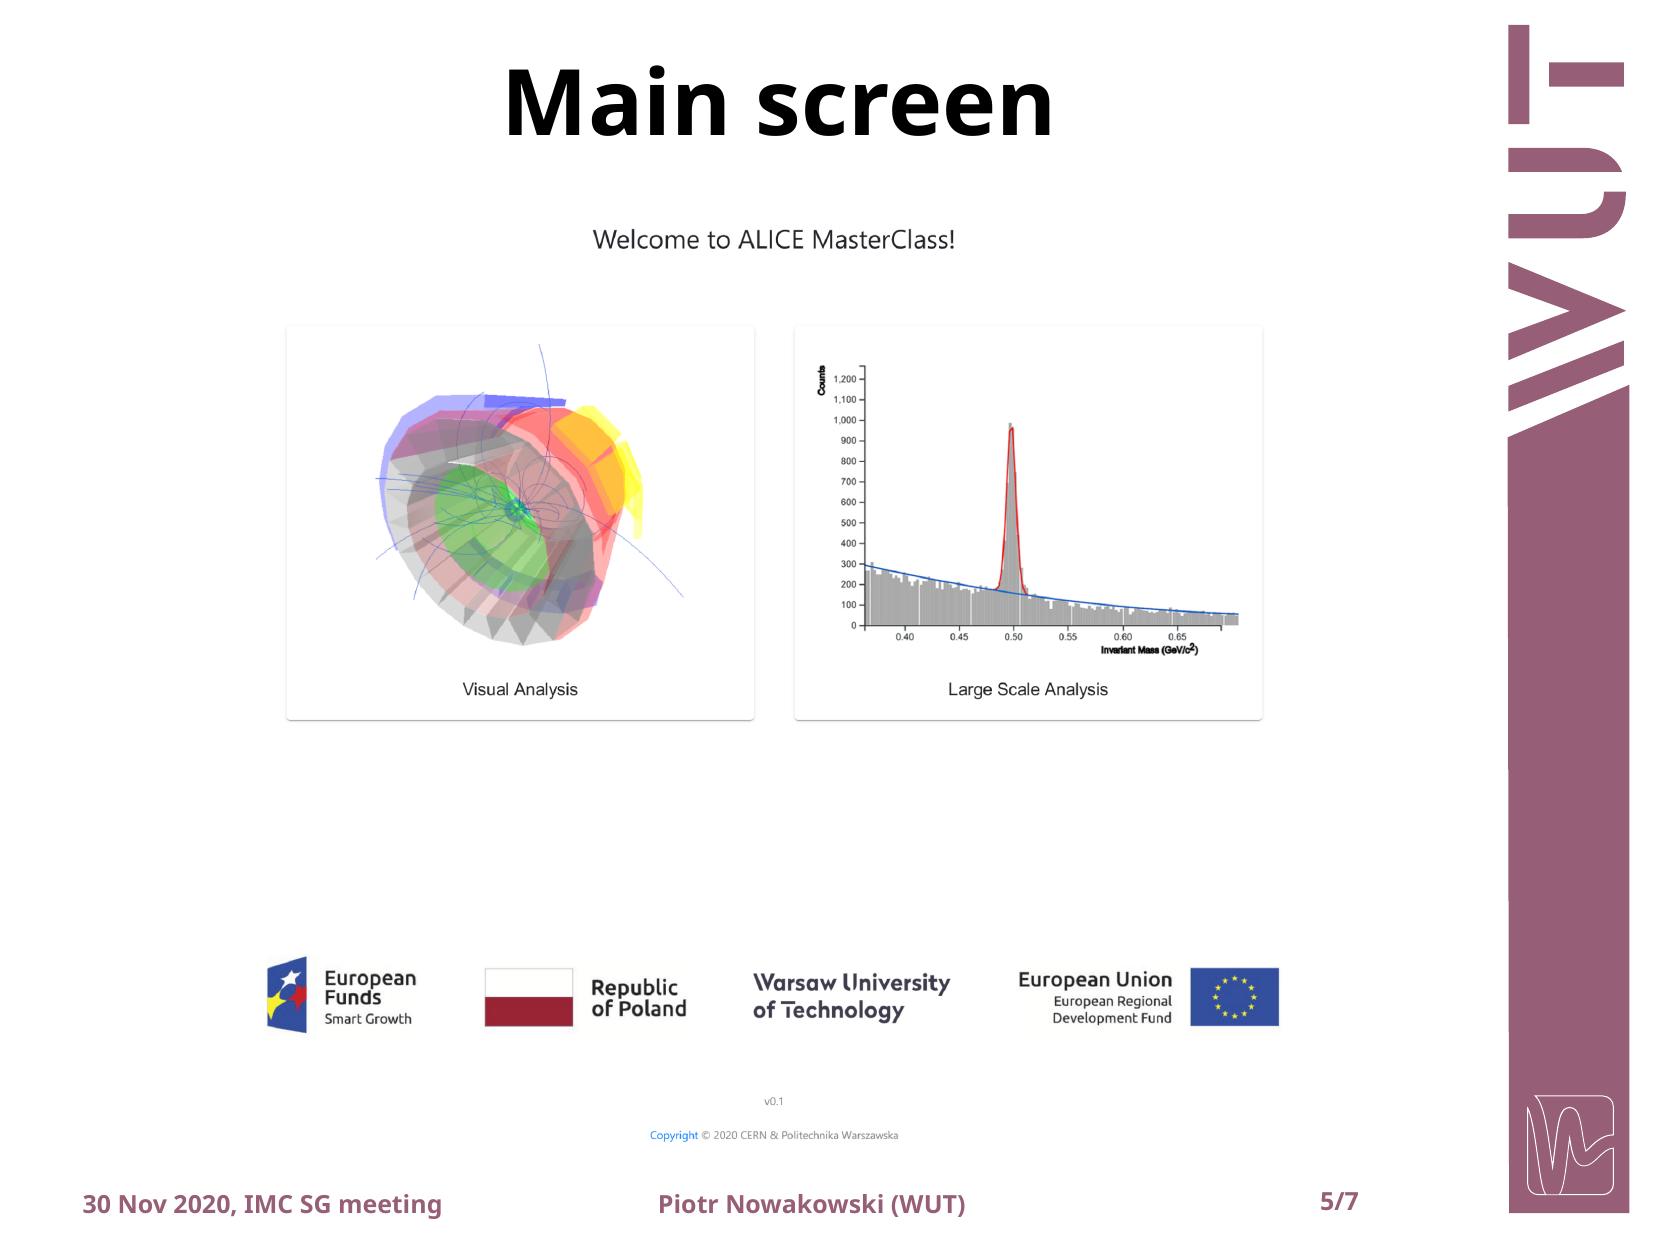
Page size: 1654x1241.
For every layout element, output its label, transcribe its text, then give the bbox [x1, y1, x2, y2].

picture [198, 155, 1321, 1153]
title Main screen [82, 0, 1477, 211]
